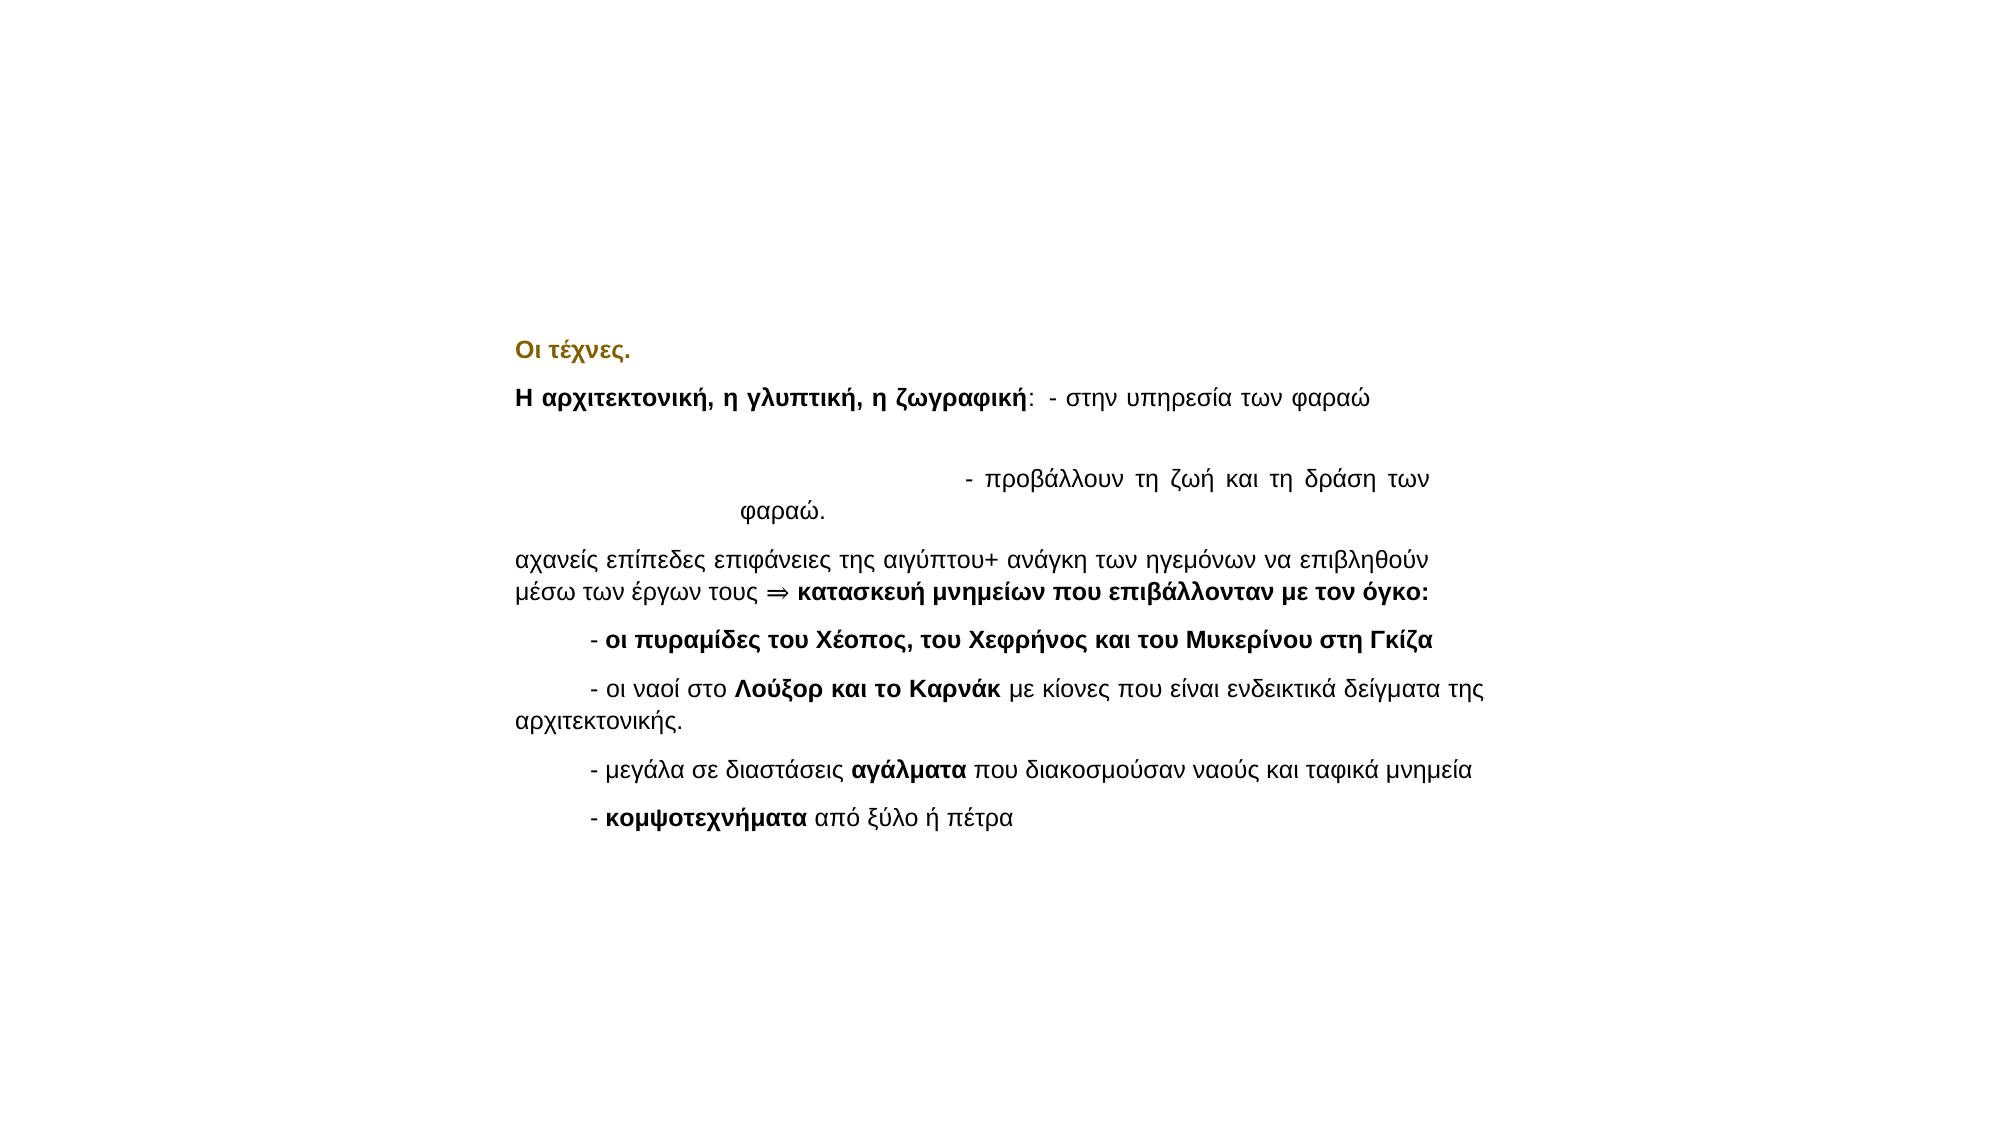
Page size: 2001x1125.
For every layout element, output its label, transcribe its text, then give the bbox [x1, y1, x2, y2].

text_box Οι τέχνες. Η αρχιτεκτονική, η γλυπτική, η ζωγραφική: - στην υπηρεσία των φαραώ - προβάλλουν τη ζωή και τη δράση των φαραώ. αχανείς επίπεδες επιφάνειες της αιγύπτου+ ανάγκη των ηγεμόνων να επιβληθούν μέσω των έργων τους ⇒ κατασκευή μνημείων που επιβάλλονταν με τον όγκο: - οι πυραμίδες του Χέοπος, του Χεφρήνος και του Μυκερίνου στη Γκίζα - οι ναοί στο Λούξορ και το Καρνάκ με κίονες που είναι ενδεικτικά δείγματα της αρχιτεκτονικής. - μεγάλα σε διαστάσεις αγάλματα που διακοσμούσαν ναούς και ταφικά μνημεία - κομψοτεχνήματα από ξύλο ή πέτρα [500, 323, 1501, 894]
